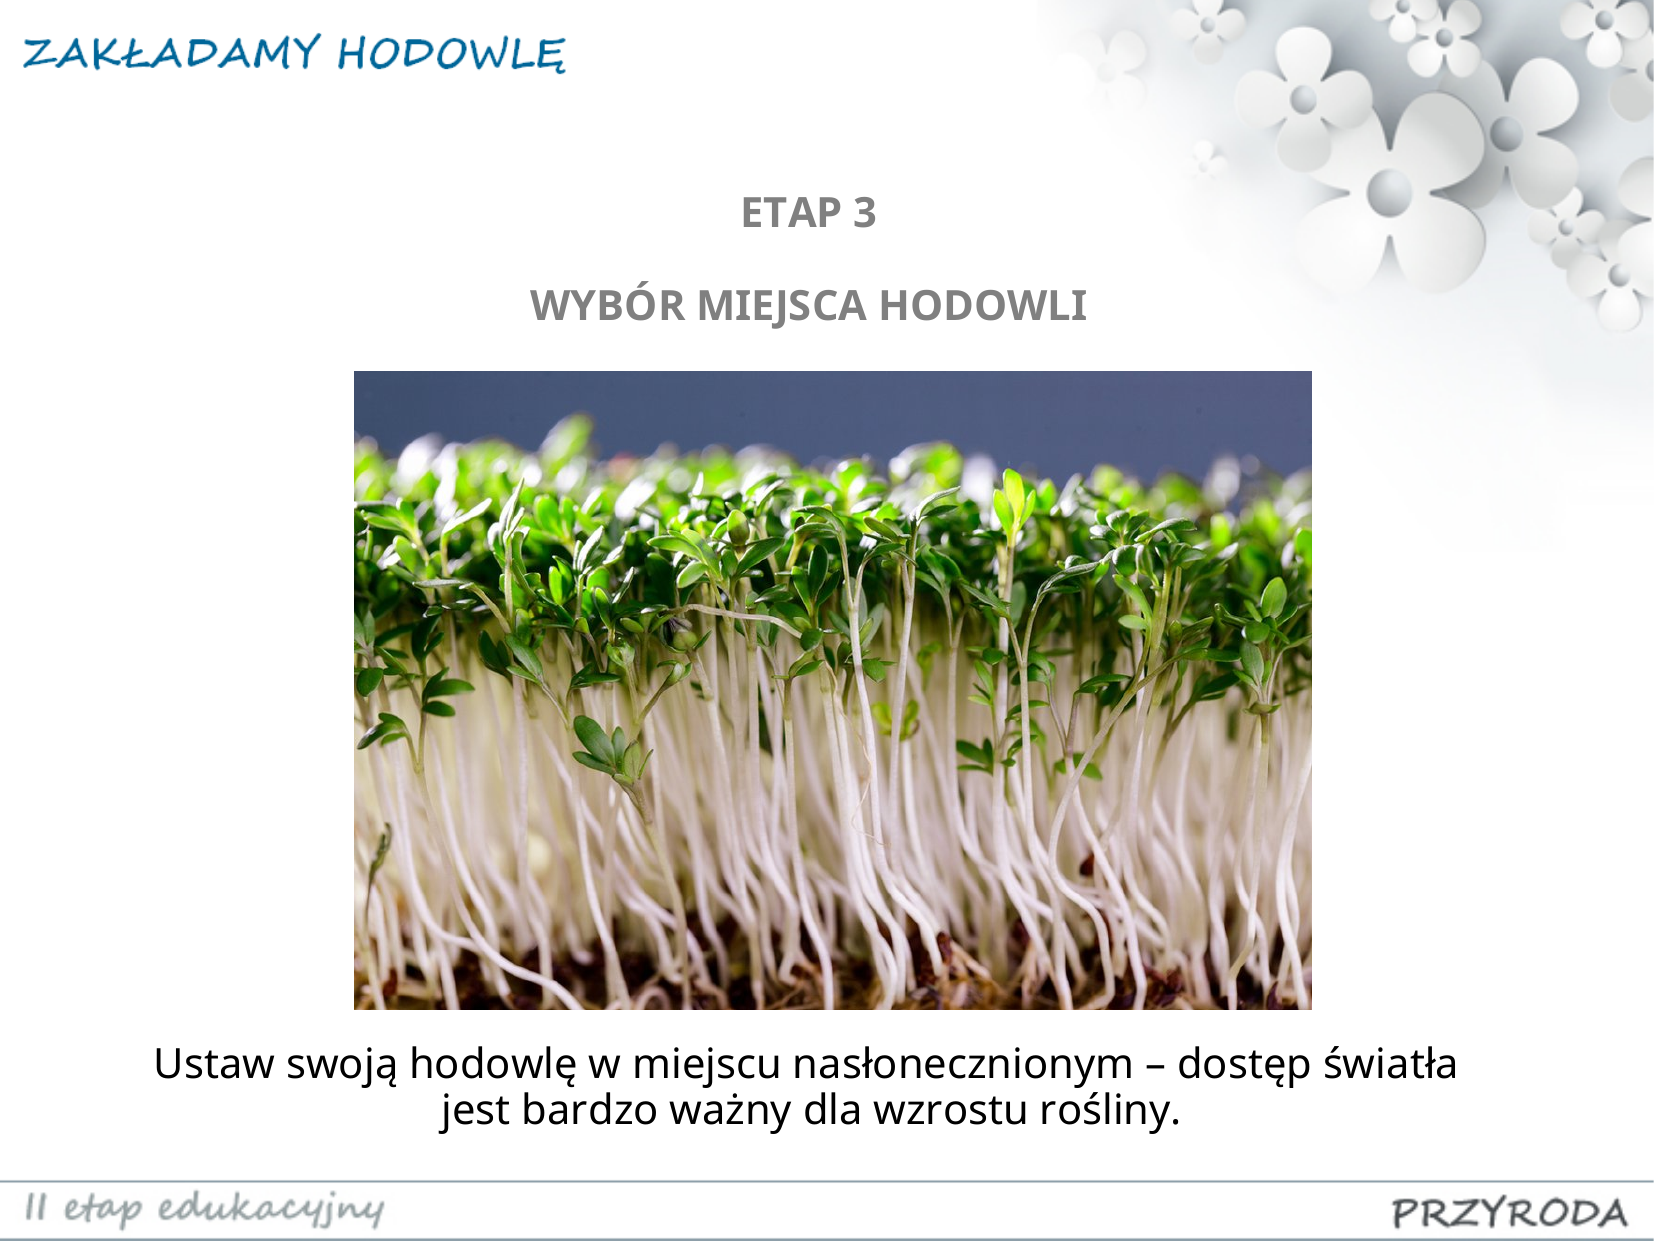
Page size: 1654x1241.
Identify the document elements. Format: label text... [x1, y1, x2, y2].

chart [11, 17, 590, 99]
text_box ETAP 3 WYBÓR MIEJSCA HODOWLI [425, 183, 1194, 245]
text_box Ustaw swoją hodowlę w miejscu nasłonecznionym – dostęp światła jest bardzo ważny dla wzrostu rośliny. [118, 1033, 1506, 1142]
picture [0, 0, 1654, 1241]
